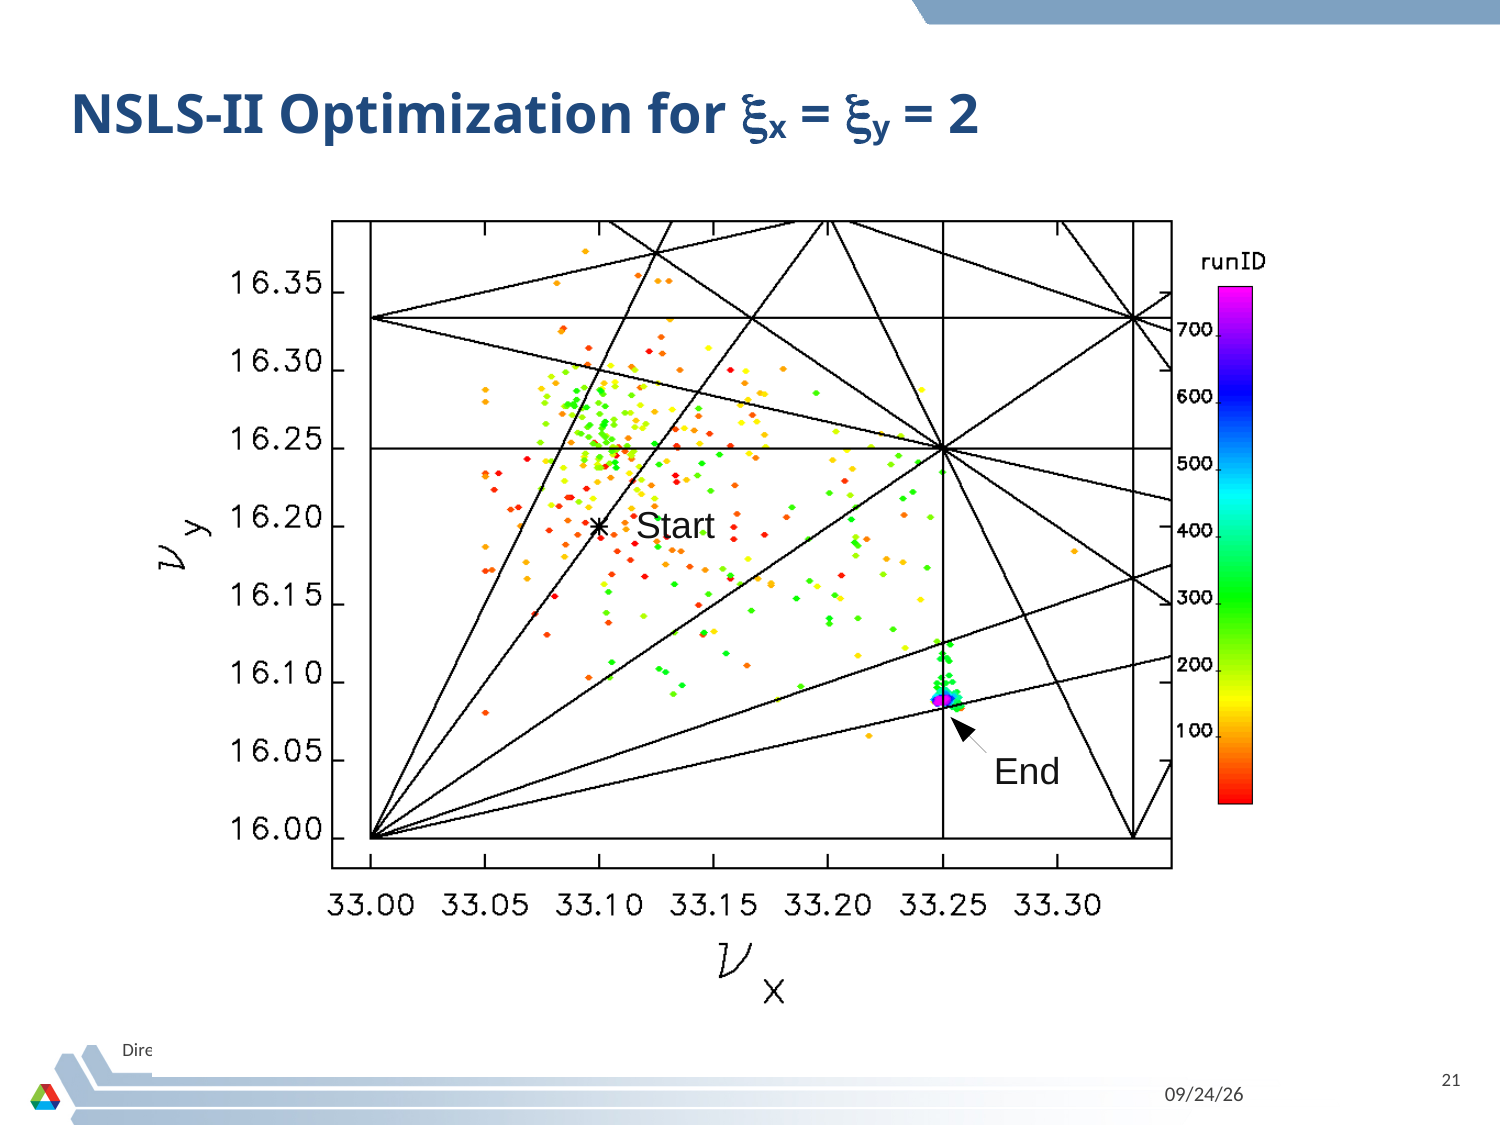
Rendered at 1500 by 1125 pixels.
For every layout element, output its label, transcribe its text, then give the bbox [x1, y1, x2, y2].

title NSLS-II Optimization for x = y = 2 [55, 62, 1361, 163]
picture [0, 152, 1500, 1125]
text_box Start [621, 497, 907, 555]
picture [0, 0, 1500, 26]
text_box End [979, 742, 1265, 800]
